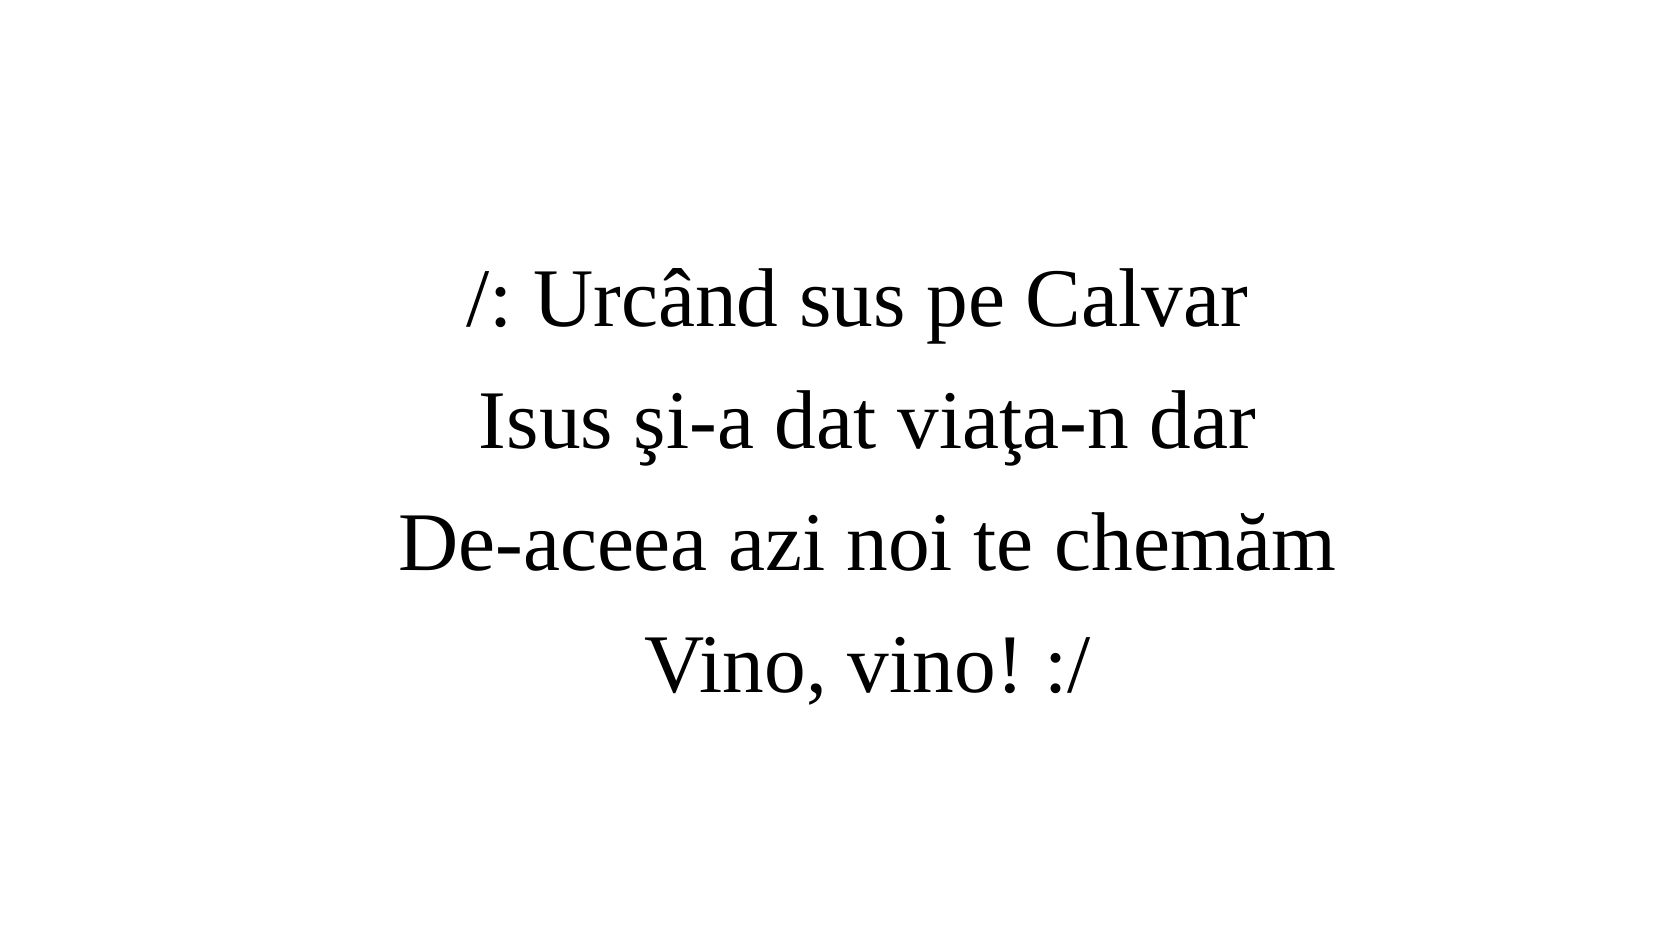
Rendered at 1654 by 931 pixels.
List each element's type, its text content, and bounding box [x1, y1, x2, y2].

subtitle /: Urcând sus pe Calvar Isus şi-a dat viaţa-n dar De-aceea azi noi te chemăm Vino, vino! :/ [153, 239, 1583, 713]
